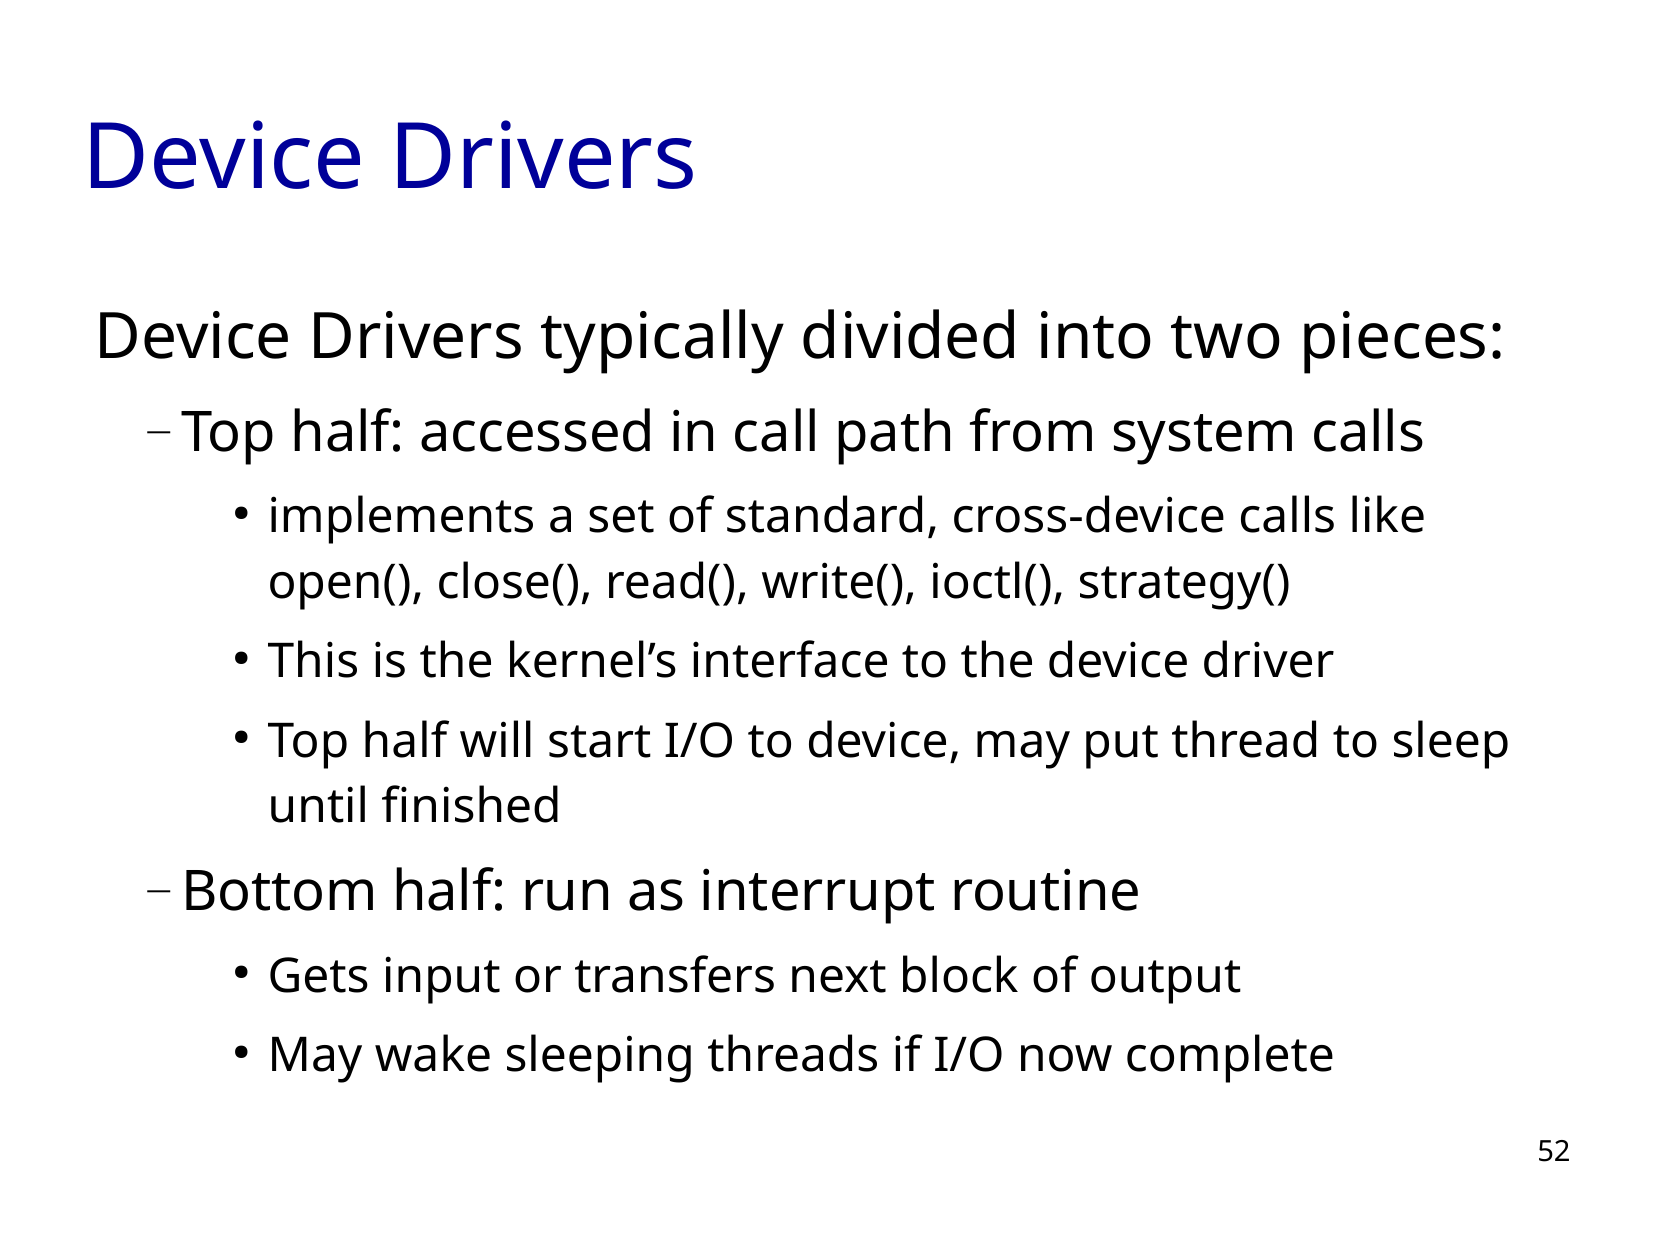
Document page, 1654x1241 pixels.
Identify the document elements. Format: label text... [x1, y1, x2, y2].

title Device Drivers [82, 49, 1571, 257]
list Device Drivers typically divided into two pieces: Top half: accessed in call path from system calls implements a set of standard, cross-device calls like open(), close(), read(), write(), ioctl(), strategy() This is the kernel’s interface to the device driver Top half will start I/O to device, may put thread to sleep until finished Bottom half: run as interrupt routine Gets input or transfers next block of output May wake sleeping threads if I/O now complete [60, 290, 1571, 1096]
